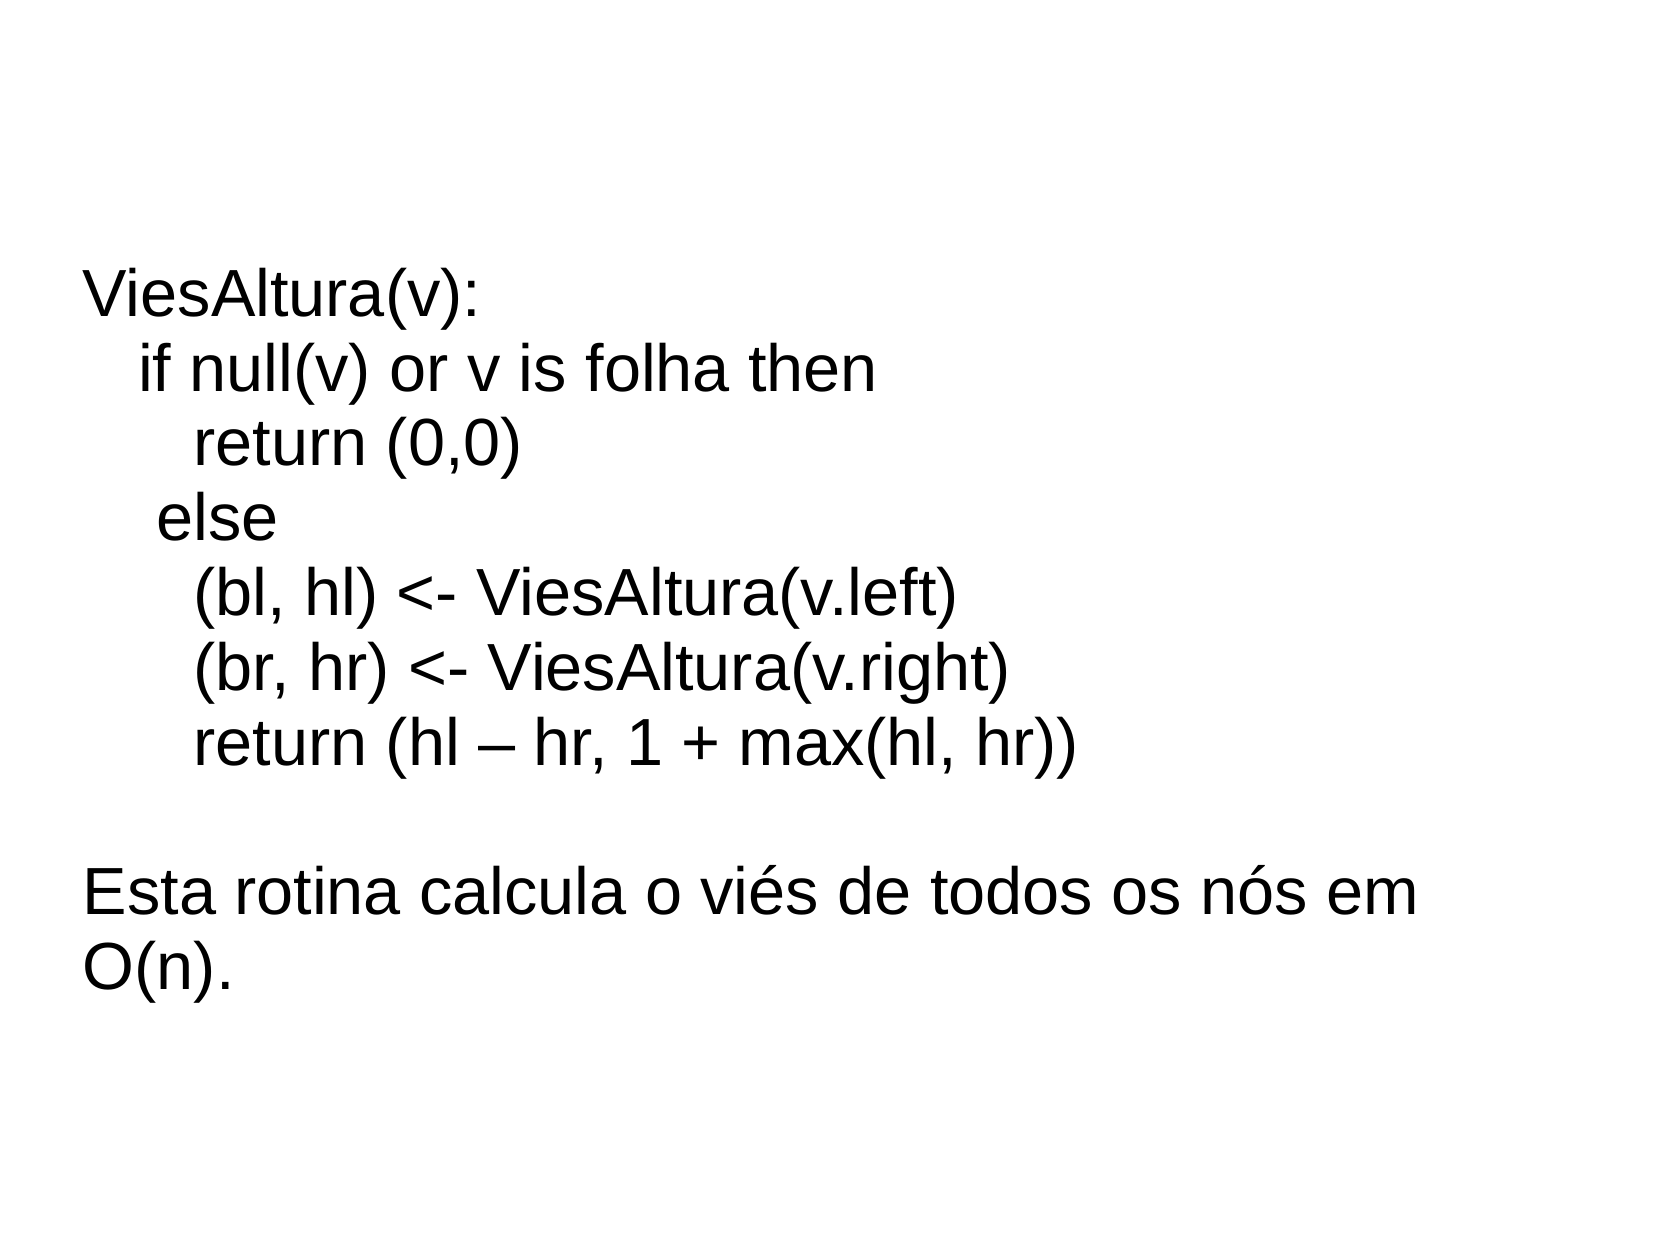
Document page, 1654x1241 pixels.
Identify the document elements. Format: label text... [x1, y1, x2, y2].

subtitle ViesAltura(v): if null(v) or v is folha then return (0,0) else (bl, hl) <- ViesAltura(v.left) (br, hr) <- ViesAltura(v.right) return (hl – hr, 1 + max(hl, hr)) Esta rotina calcula o viés de todos os nós em O(n). [82, 106, 1571, 1154]
